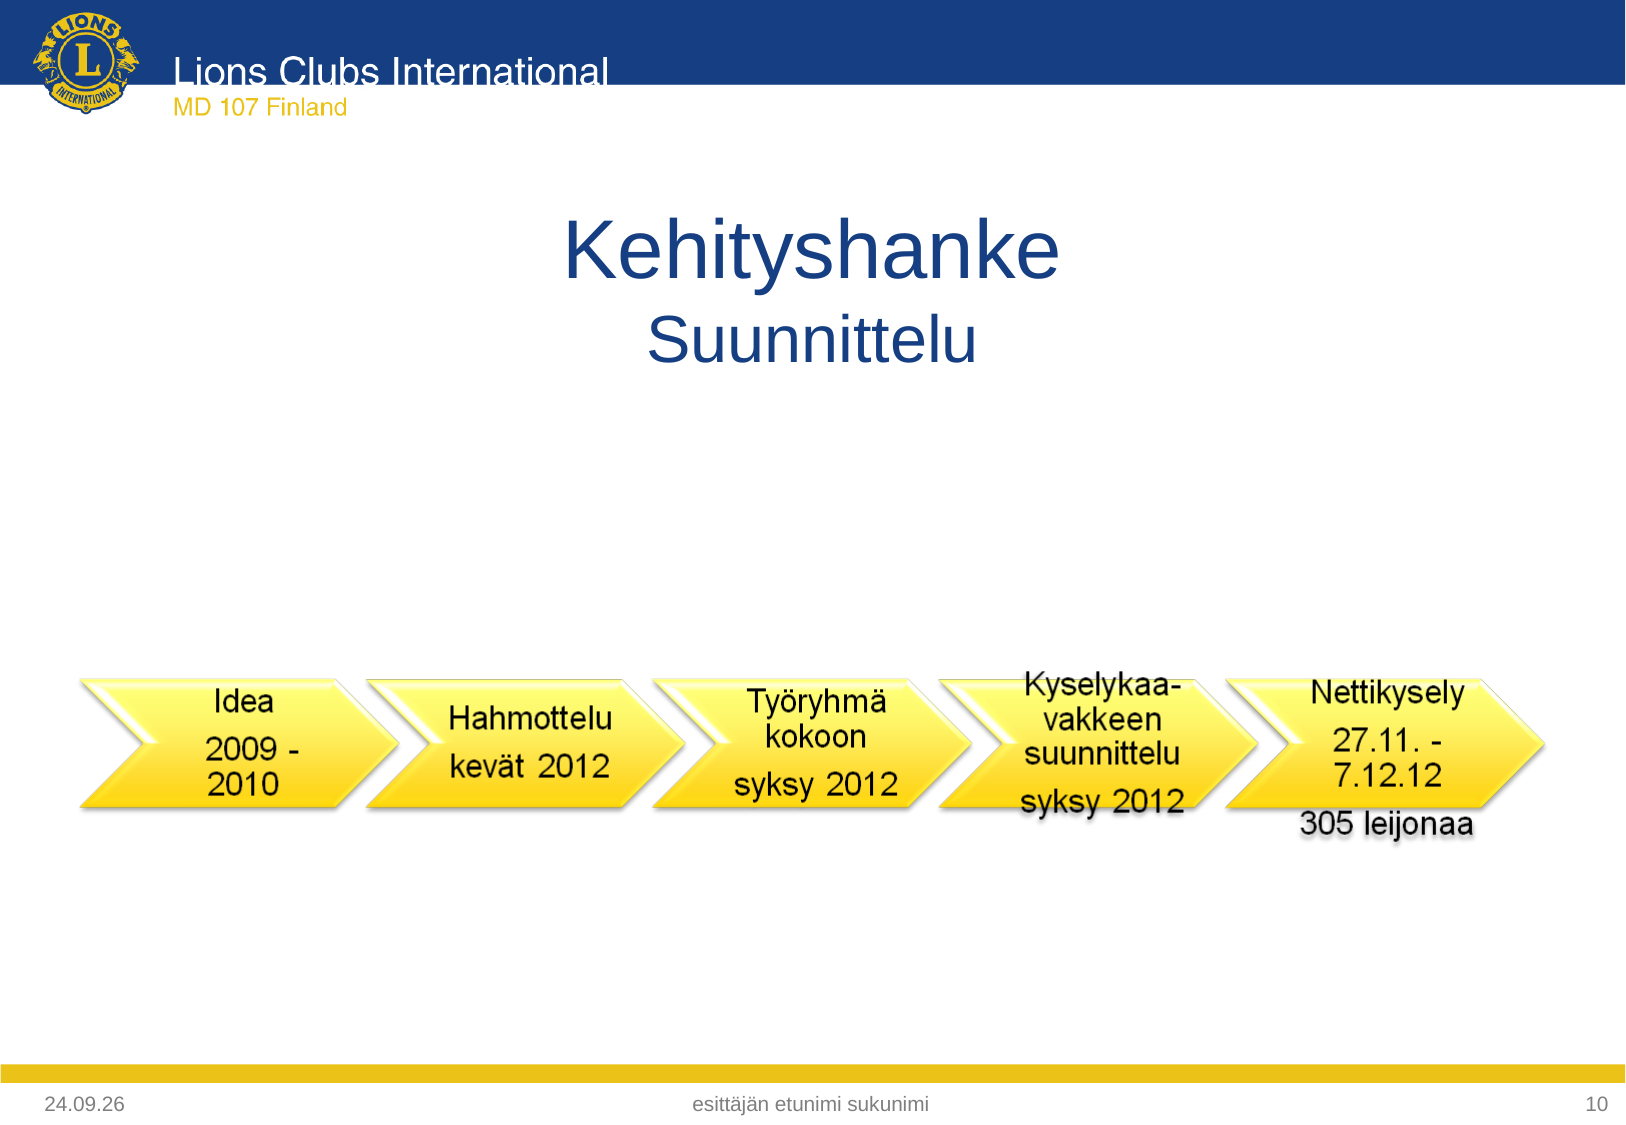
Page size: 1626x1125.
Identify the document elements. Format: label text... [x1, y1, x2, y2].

text_box <numero> [1243, 1073, 1624, 1125]
text_box 25.03.19 [29, 1072, 268, 1125]
picture [0, 0, 1626, 122]
picture [71, 506, 1554, 983]
title Kehityshanke Suunnittelu [81, 151, 1544, 421]
text_box esittäjän etunimi sukunimi [409, 1073, 1212, 1125]
